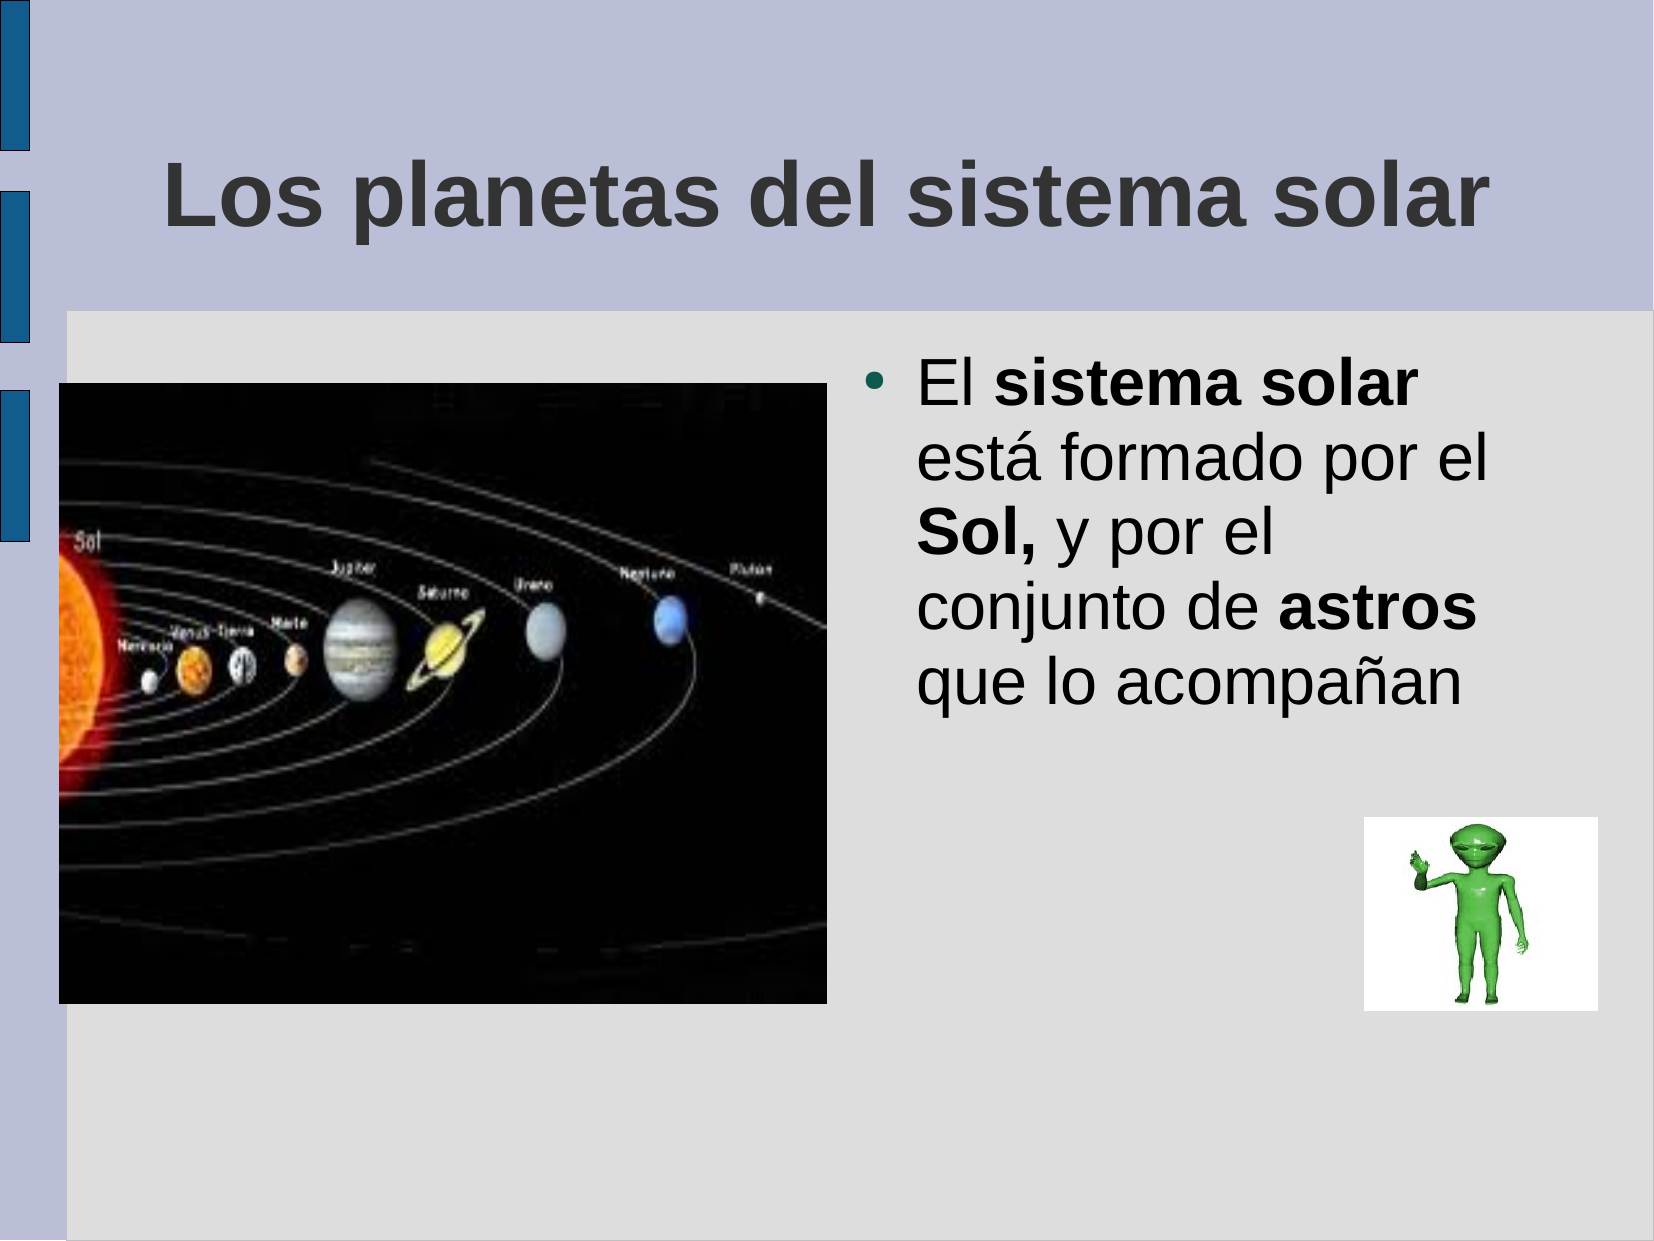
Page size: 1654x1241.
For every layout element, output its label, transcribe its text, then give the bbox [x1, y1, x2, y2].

title Los planetas del sistema solar [121, 91, 1534, 299]
list El sistema solar está formado por el Sol, y por el conjunto de astros que lo acompañan [845, 344, 1535, 1164]
picture [59, 383, 827, 1004]
picture [1364, 817, 1598, 1011]
